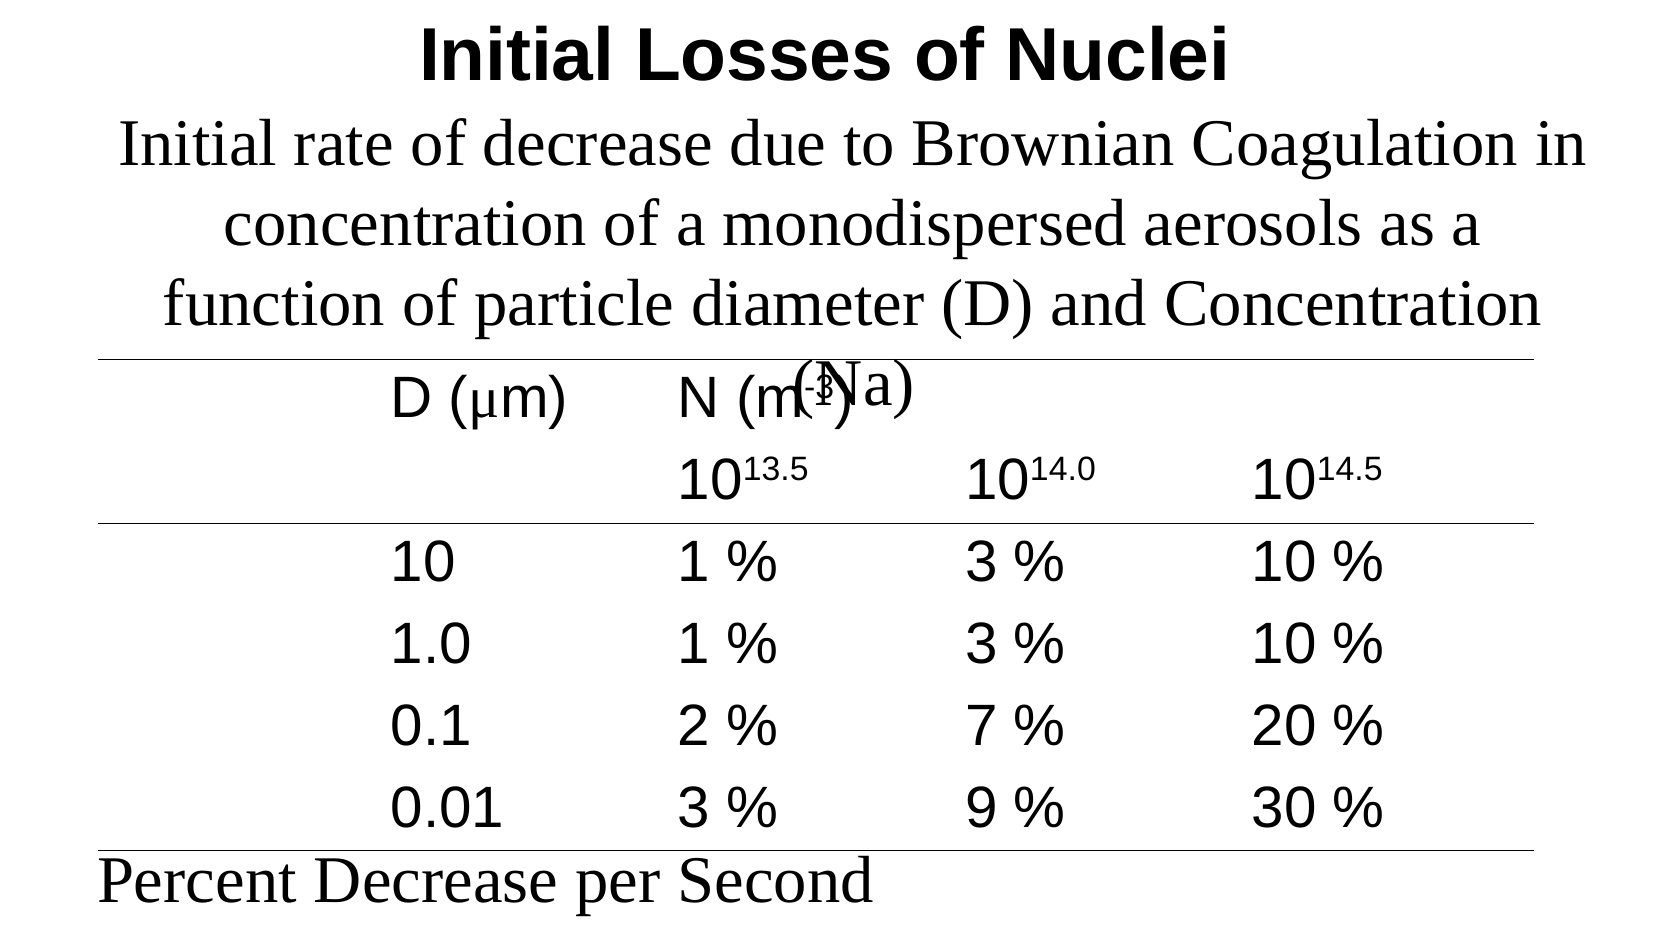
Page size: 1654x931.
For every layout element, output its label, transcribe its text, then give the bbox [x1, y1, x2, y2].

table_cell 3 % [672, 769, 959, 850]
table_cell 20 % [1246, 687, 1534, 769]
table_cell [98, 687, 385, 769]
table_cell [98, 441, 385, 523]
table_header N (m-3) [672, 360, 959, 441]
table_header [98, 360, 385, 441]
table_cell 30 % [1246, 769, 1534, 850]
table_cell [385, 441, 672, 523]
table_cell 10 % [1246, 524, 1534, 605]
table_cell [98, 524, 385, 605]
text_box Percent Decrease per Second [72, 834, 901, 925]
table_cell 1 % [672, 605, 959, 687]
table_cell 0.01 [385, 769, 672, 850]
table_cell [98, 769, 385, 850]
table_header [959, 360, 1246, 441]
table_cell 1014.5 [1246, 441, 1534, 523]
table_cell 3 % [959, 524, 1246, 605]
table_cell 9 % [959, 769, 1246, 850]
table_cell 1013.5 [672, 441, 959, 523]
table_header D (μm) [385, 360, 672, 441]
table_cell 1 % [672, 524, 959, 605]
title Initial Losses of Nuclei [0, 0, 1654, 101]
table_cell 7 % [959, 687, 1246, 769]
table_cell 2 % [672, 687, 959, 769]
text_box Initial rate of decrease due to Brownian Coagulation in concentration of a monodispersed aerosols as a function of particle diameter (D) and Concentration (Na) [102, 97, 1606, 346]
table_cell 3 % [959, 605, 1246, 687]
table_cell 10 [385, 524, 672, 605]
table_cell 1014.0 [959, 441, 1246, 523]
table_cell 0.1 [385, 687, 672, 769]
table_cell 10 % [1246, 605, 1534, 687]
table_cell 1.0 [385, 605, 672, 687]
table_cell [98, 605, 385, 687]
table_header [1246, 360, 1534, 441]
